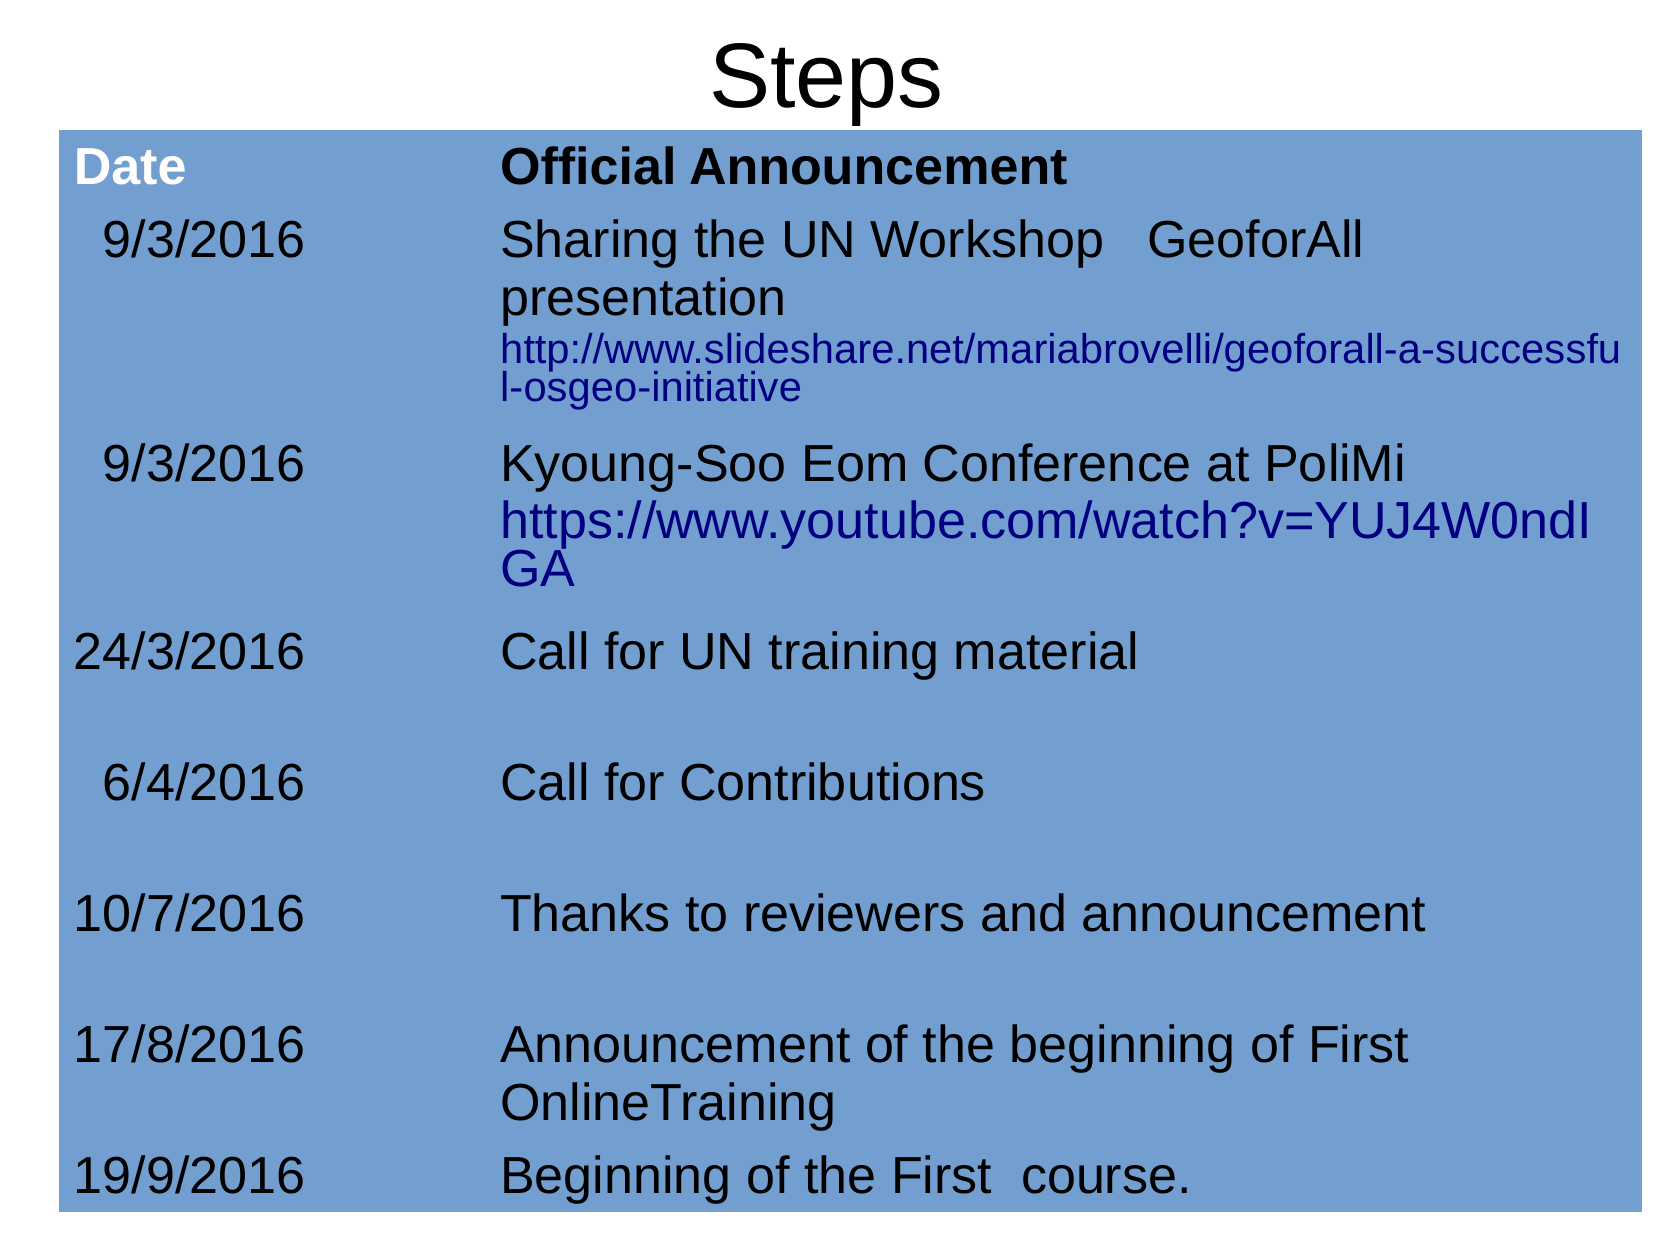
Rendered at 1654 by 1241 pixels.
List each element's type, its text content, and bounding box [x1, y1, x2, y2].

table_cell 10/7/2016 [59, 877, 485, 1008]
table_cell Announcement of the beginning of First OnlineTraining [485, 1008, 1642, 1139]
title Steps [82, 0, 1571, 130]
table_cell Sharing the UN Workshop GeoforAll presentation http://www.slideshare.net/mariabrovelli/geoforall-a-successful-osgeo-initiative [485, 203, 1642, 427]
table_cell Kyoung-Soo Eom Conference at PoliMi https://www.youtube.com/watch?v=YUJ4W0ndIGA [485, 427, 1642, 615]
table_cell 24/3/2016 [59, 615, 485, 746]
table_header Official Announcement [485, 130, 1642, 203]
table_cell Call for UN training material [485, 615, 1642, 746]
table_cell 6/4/2016 [59, 746, 485, 877]
table_cell 19/9/2016 [59, 1139, 485, 1212]
table_cell Beginning of the First course. [485, 1139, 1642, 1212]
table_cell 9/3/2016 [59, 427, 485, 615]
table_cell 17/8/2016 [59, 1008, 485, 1139]
table_cell Call for Contributions [485, 746, 1642, 877]
table_cell Thanks to reviewers and announcement [485, 877, 1642, 1008]
table_header Date [59, 130, 485, 203]
table_cell 9/3/2016 [59, 203, 485, 427]
